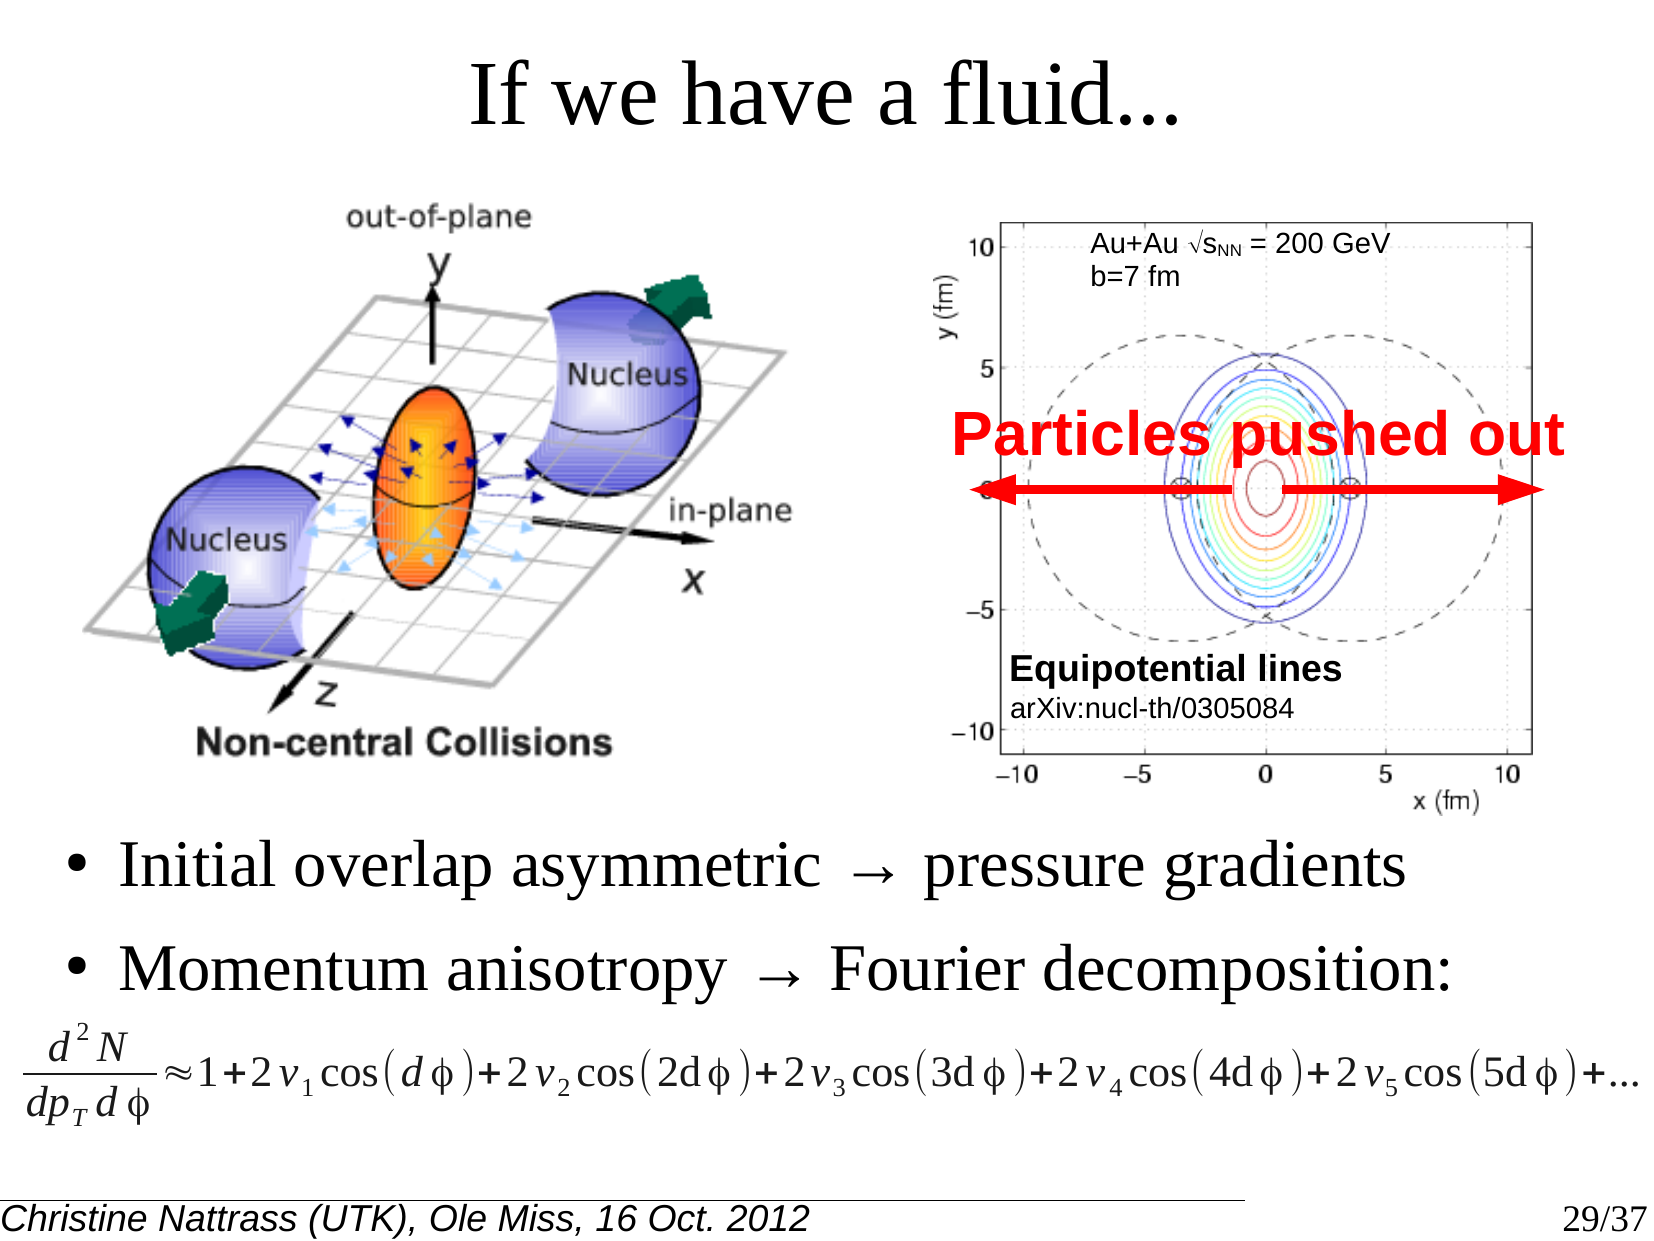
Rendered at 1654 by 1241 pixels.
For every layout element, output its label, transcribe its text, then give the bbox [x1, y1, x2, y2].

picture [82, 188, 809, 774]
title If we have a fluid... [82, 43, 1571, 145]
text_box Particles pushed out [937, 391, 1612, 476]
list Initial overlap asymmetric → pressure gradients Momentum anisotropy → Fourier decomposition: [47, 827, 1618, 1005]
text_box Au+Au sNN = 200 GeV b=7 fm [1075, 219, 1406, 301]
chart [14, 1016, 1648, 1132]
text_box arXiv:nucl-th/0305084 [995, 684, 1491, 754]
text_box Equipotential lines [994, 639, 1407, 697]
picture [1507, 476, 1533, 485]
picture [933, 222, 1533, 816]
